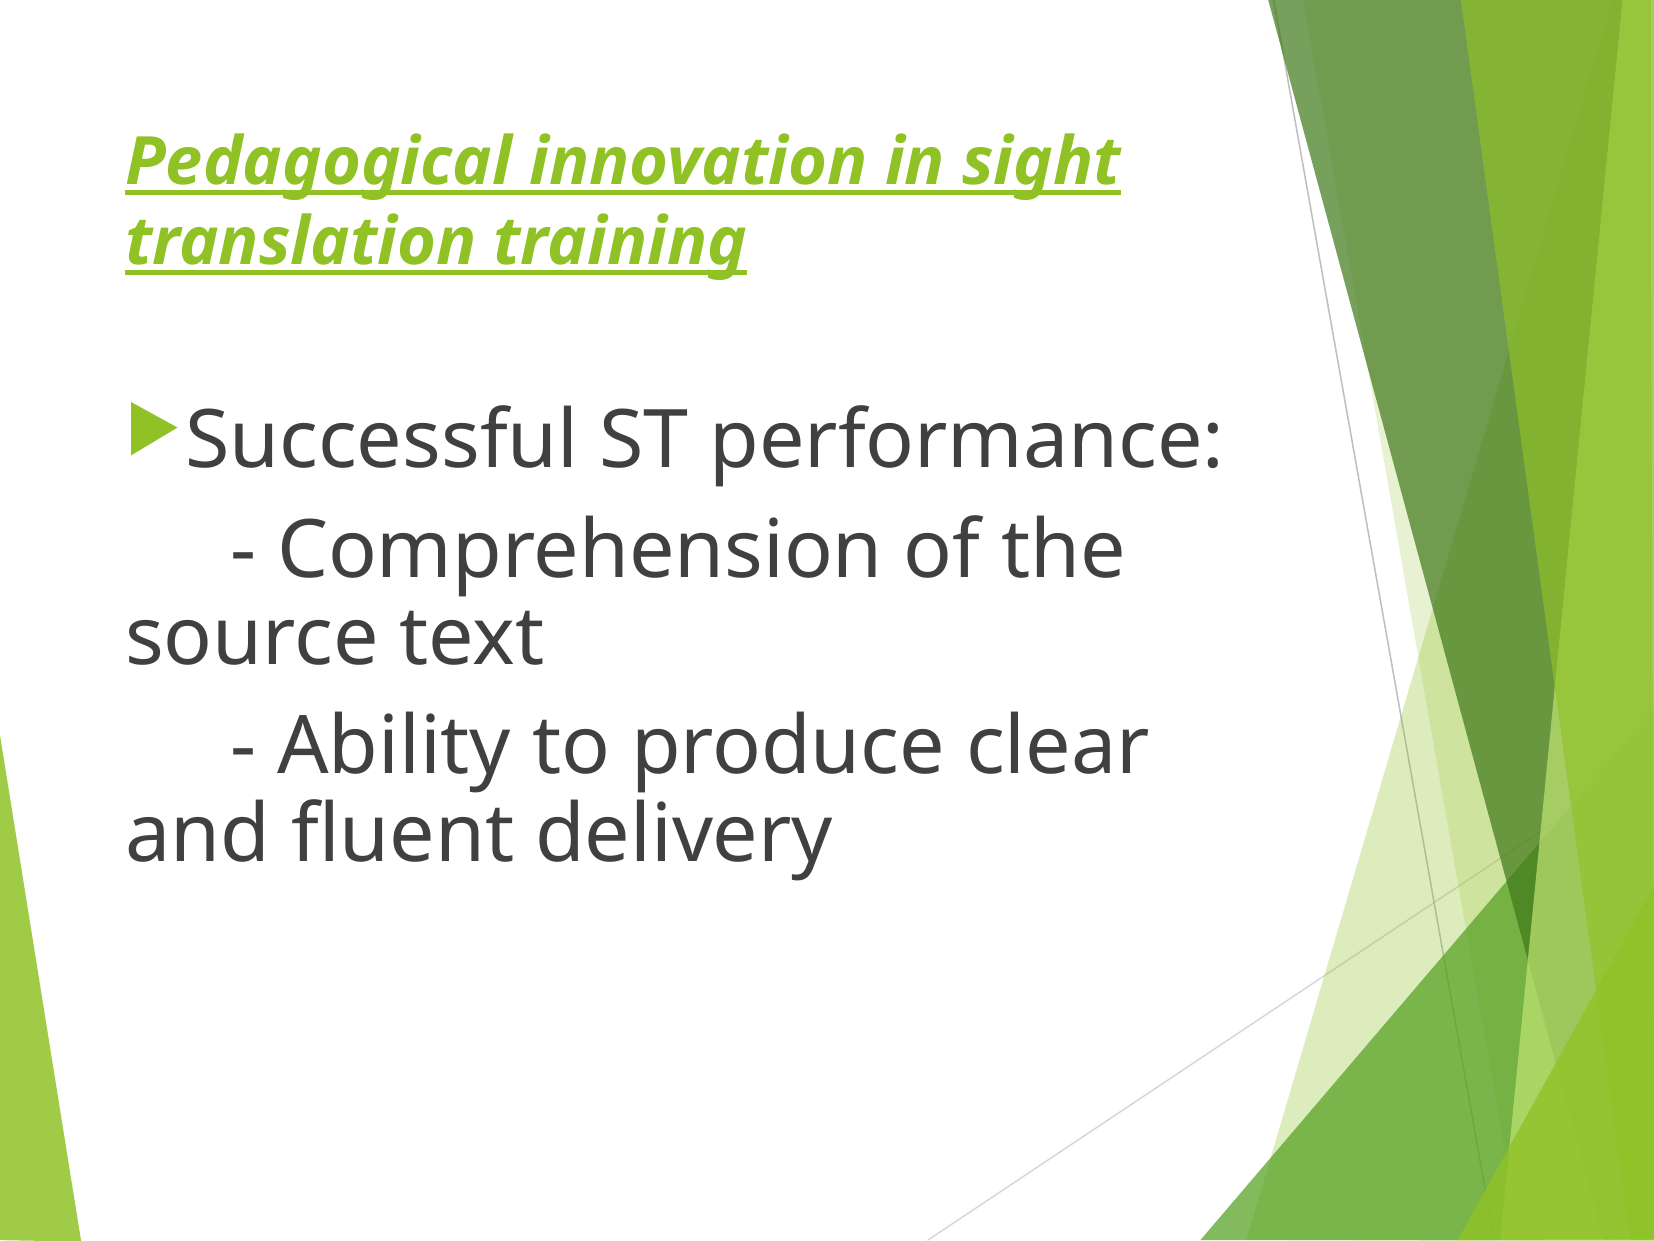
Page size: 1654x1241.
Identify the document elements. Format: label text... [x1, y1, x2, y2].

list Successful ST performance: - Comprehension of the source text - Ability to produce clear and fluent delivery [110, 390, 1259, 1093]
title Pedagogical innovation in sight translation training [110, 110, 1259, 350]
